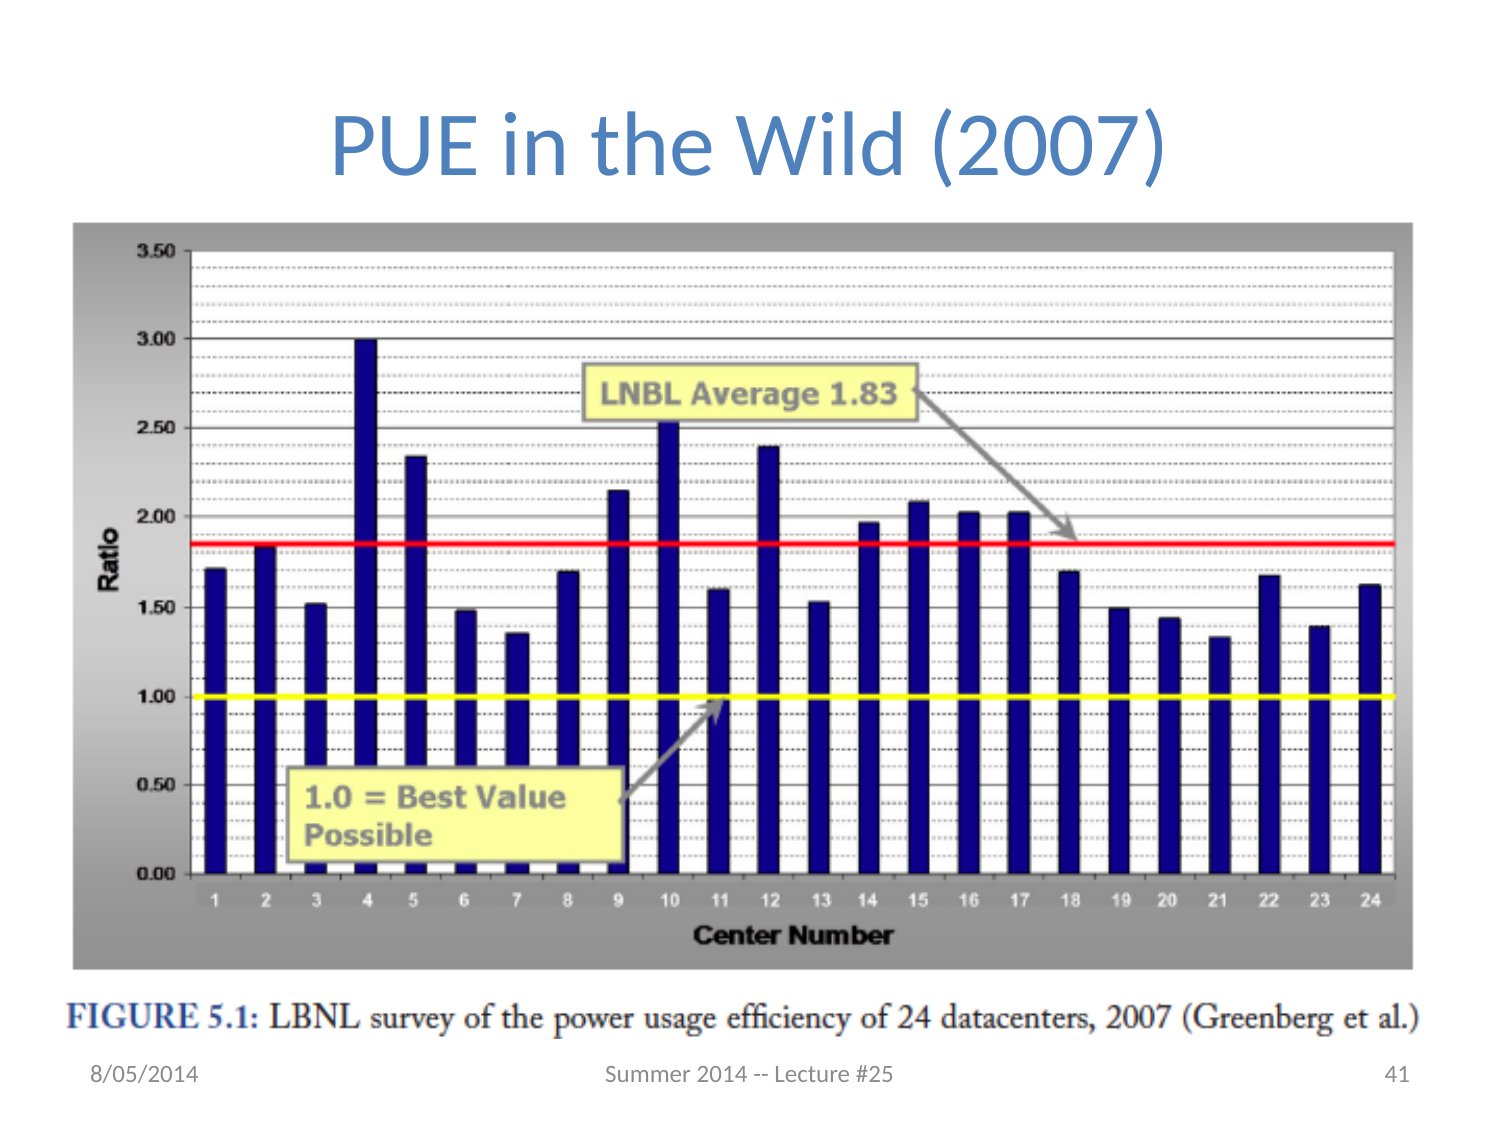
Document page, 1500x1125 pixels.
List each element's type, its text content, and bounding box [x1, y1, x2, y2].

footer Summer 2014 -- Lecture #25 [512, 1042, 988, 1103]
slide_number <number> [1074, 1042, 1425, 1103]
slide_number 8/05/2014 [75, 1042, 425, 1103]
title PUE in the Wild (2007) [75, 45, 1425, 219]
picture [61, 219, 1428, 1039]
